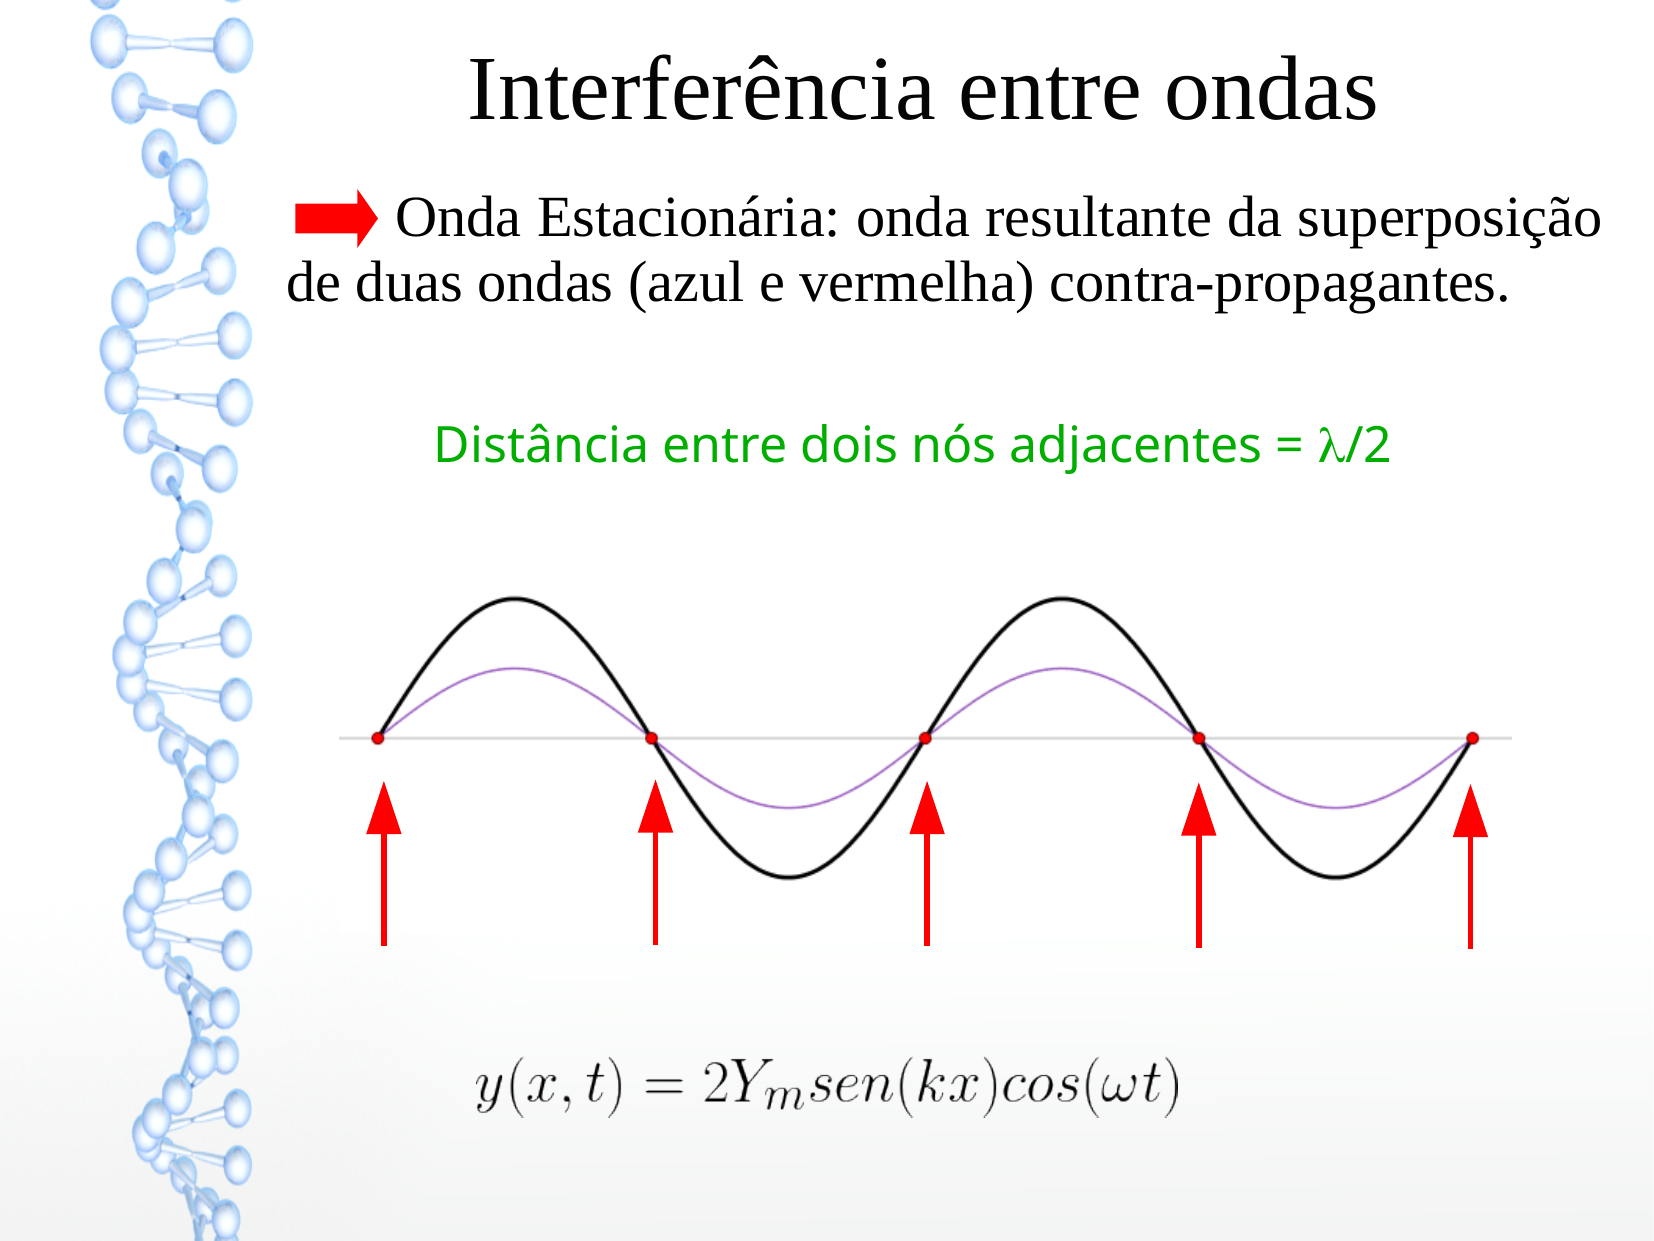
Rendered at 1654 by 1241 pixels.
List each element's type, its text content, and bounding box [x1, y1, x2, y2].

title Interferência entre ondas [265, 37, 1583, 140]
picture [0, 0, 1654, 1241]
text_box Onda Estacionária: onda resultante da superposição de duas ondas (azul e vermelha) contra-propagantes. [271, 177, 1619, 745]
text_box Distância entre dois nós adjacentes = l/2 [419, 401, 1362, 482]
text_box [295, 188, 378, 249]
